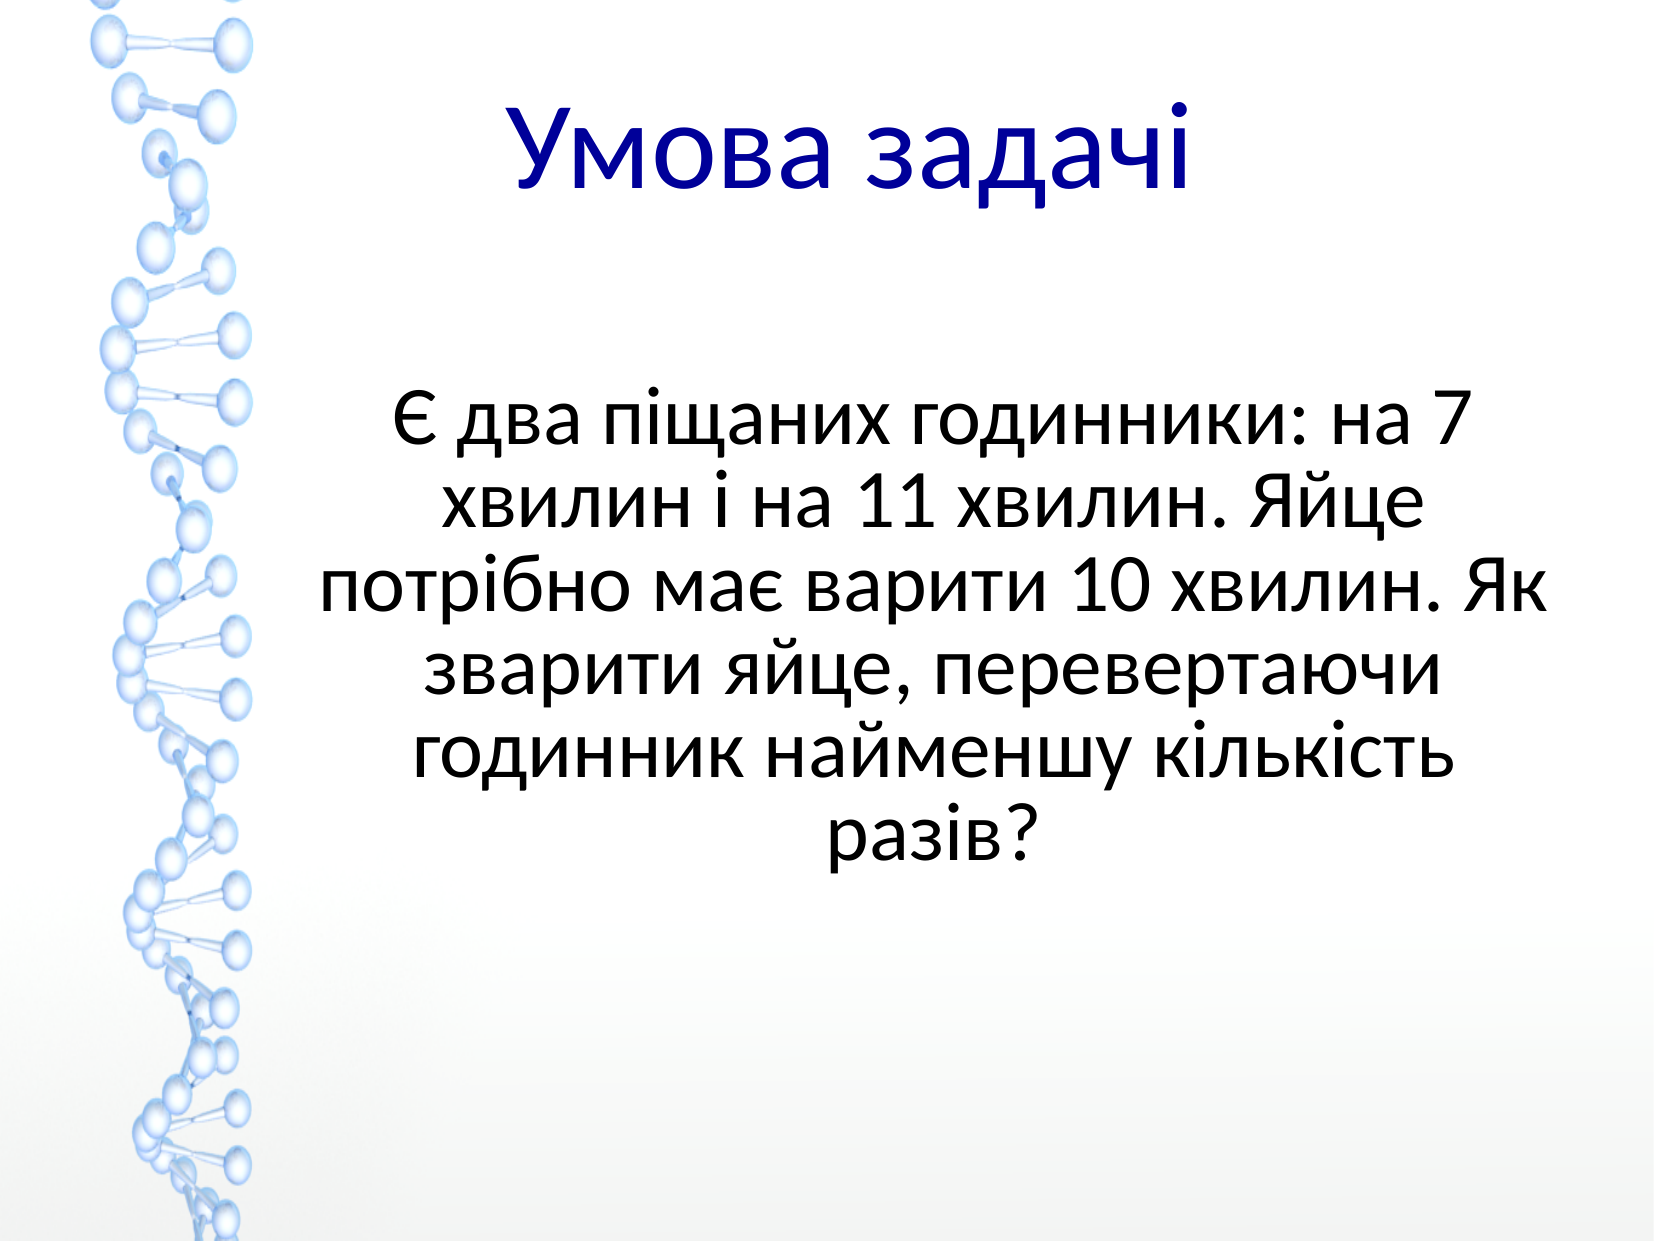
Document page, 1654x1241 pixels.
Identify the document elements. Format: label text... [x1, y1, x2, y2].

subtitle Є два піщаних годинники: на 7 хвилин і на 11 хвилин. Яйце потрібно має варити 10 хвилин. Як зварити яйце, перевертаючи годинник найменшу кількість разів? [297, 245, 1571, 1019]
picture [0, 0, 1654, 1241]
title Умова задачі [413, 78, 1288, 237]
